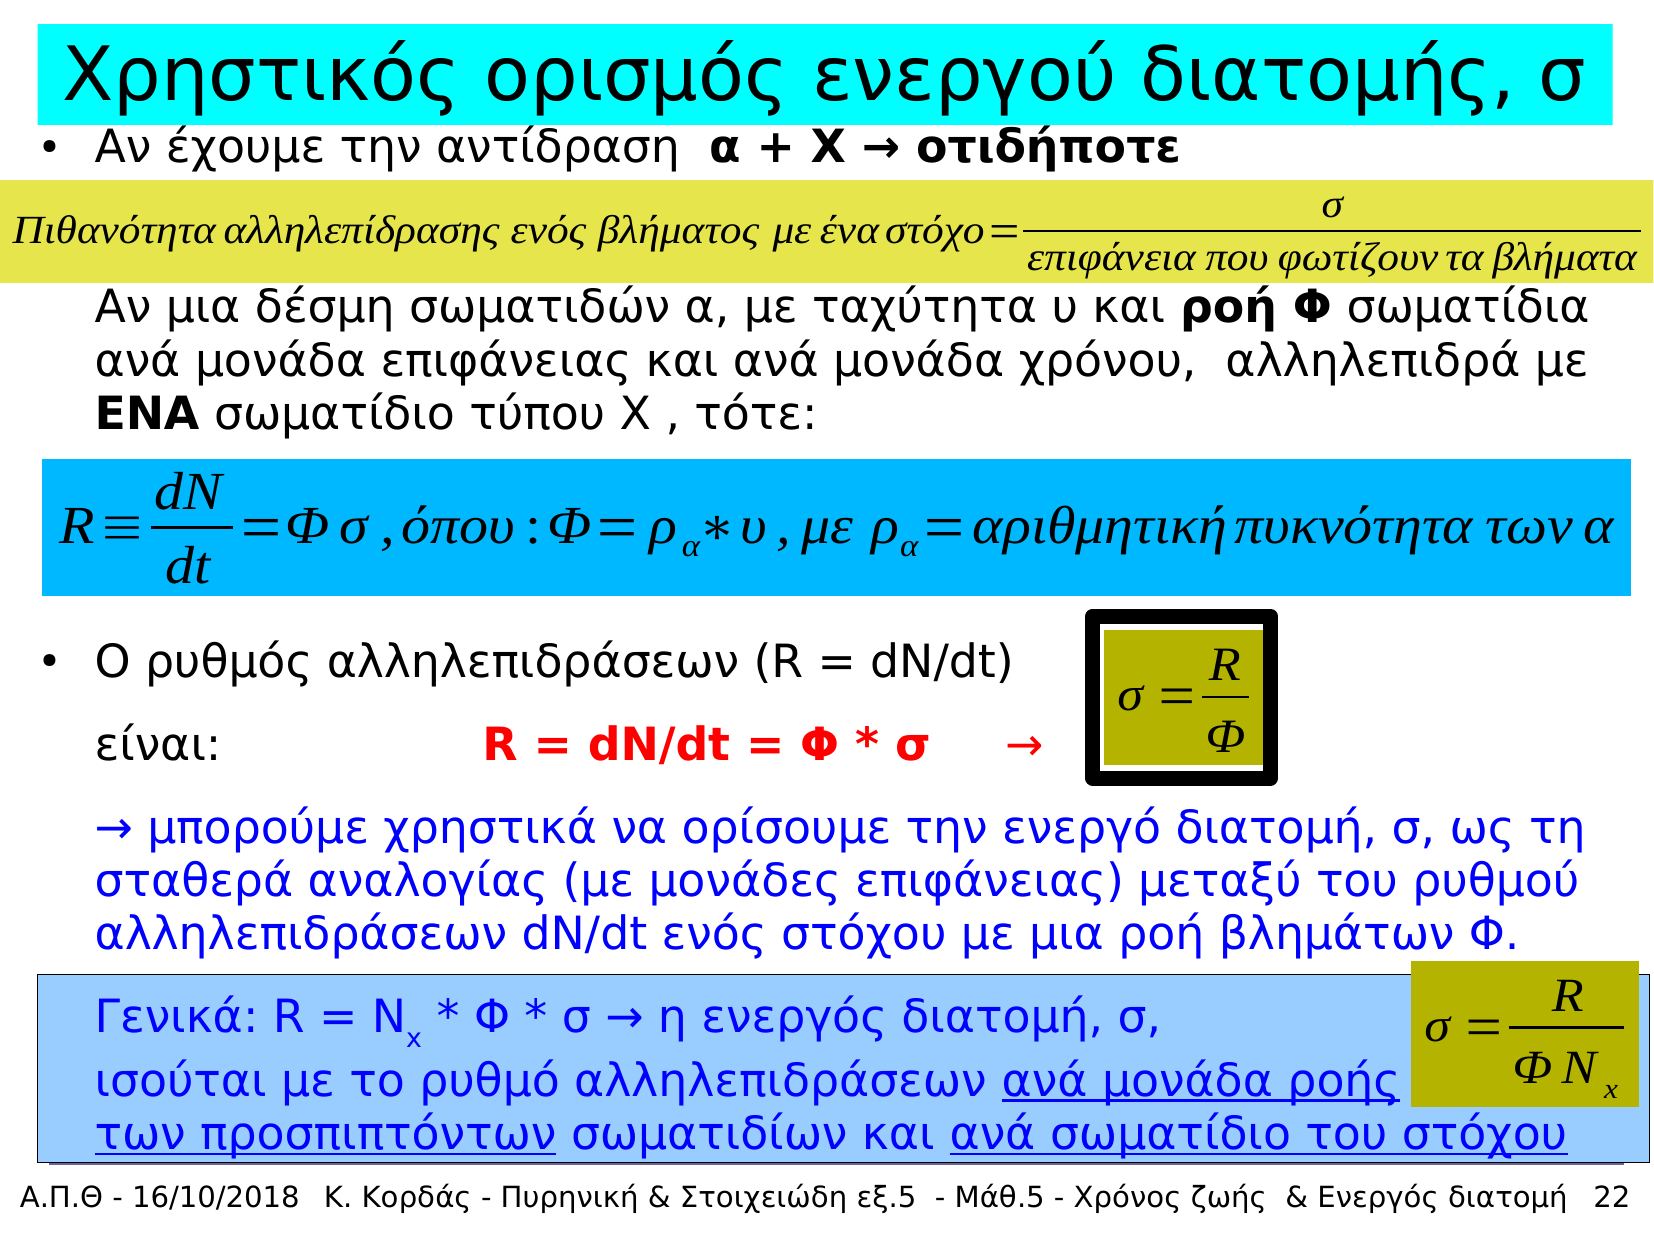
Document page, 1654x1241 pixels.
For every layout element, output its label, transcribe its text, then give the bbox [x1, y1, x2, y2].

chart [1104, 629, 1263, 766]
chart [41, 459, 1631, 597]
list Αν έχουμε την αντίδραση α + Χ → οτιδήποτε Αν μια δέσμη σωματιδών α, με ταχύτητα υ και ροή Φ σωματίδια ανά μονάδα επιφάνειας και ανά μονάδα χρόνου, αλληλεπιδρά με ΕΝΑ σωματίδιο τύπου Χ , τότε: Ο ρυθμός αλληλεπιδράσεων (R = dN/dt) είναι: R = dN/dt = Φ * σ → → μπορούμε χρηστικά να ορίσουμε την ενεργό διατομή, σ, ως τη σταθερά αναλογίας (με μονάδες επιφάνειας) μεταξύ του ρυθμού αλληλεπιδράσεων dN/dt ενός στόχου με μια ροή βλημάτων Φ. Γενικά: R = Nx * Φ * σ → η ενεργός διατομή, σ, ισούται με το ρυθμό αλληλεπιδράσεων ανά μονάδα ροής των προσπιπτόντων σωματιδίων και ανά σωματίδιο του στόχου [23, 120, 1637, 180]
title Χρηστικός ορισμός ενεργού διατομής, σ [37, 24, 1613, 120]
chart [0, 180, 1654, 284]
list Αν έχουμε την αντίδραση α + Χ → οτιδήποτε Αν μια δέσμη σωματιδών α, με ταχύτητα υ και ροή Φ σωματίδια ανά μονάδα επιφάνειας και ανά μονάδα χρόνου, αλληλεπιδρά με ΕΝΑ σωματίδιο τύπου Χ , τότε: Ο ρυθμός αλληλεπιδράσεων (R = dN/dt) είναι: R = dN/dt = Φ * σ → → μπορούμε χρηστικά να ορίσουμε την ενεργό διατομή, σ, ως τη σταθερά αναλογίας (με μονάδες επιφάνειας) μεταξύ του ρυθμού αλληλεπιδράσεων dN/dt ενός στόχου με μια ροή βλημάτων Φ. Γενικά: R = Nx * Φ * σ → η ενεργός διατομή, σ, ισούται με το ρυθμό αλληλεπιδράσεων ανά μονάδα ροής των προσπιπτόντων σωματιδίων και ανά σωματίδιο του στόχου [23, 284, 1637, 1161]
chart [1411, 960, 1639, 1108]
text_box [37, 974, 1650, 1163]
